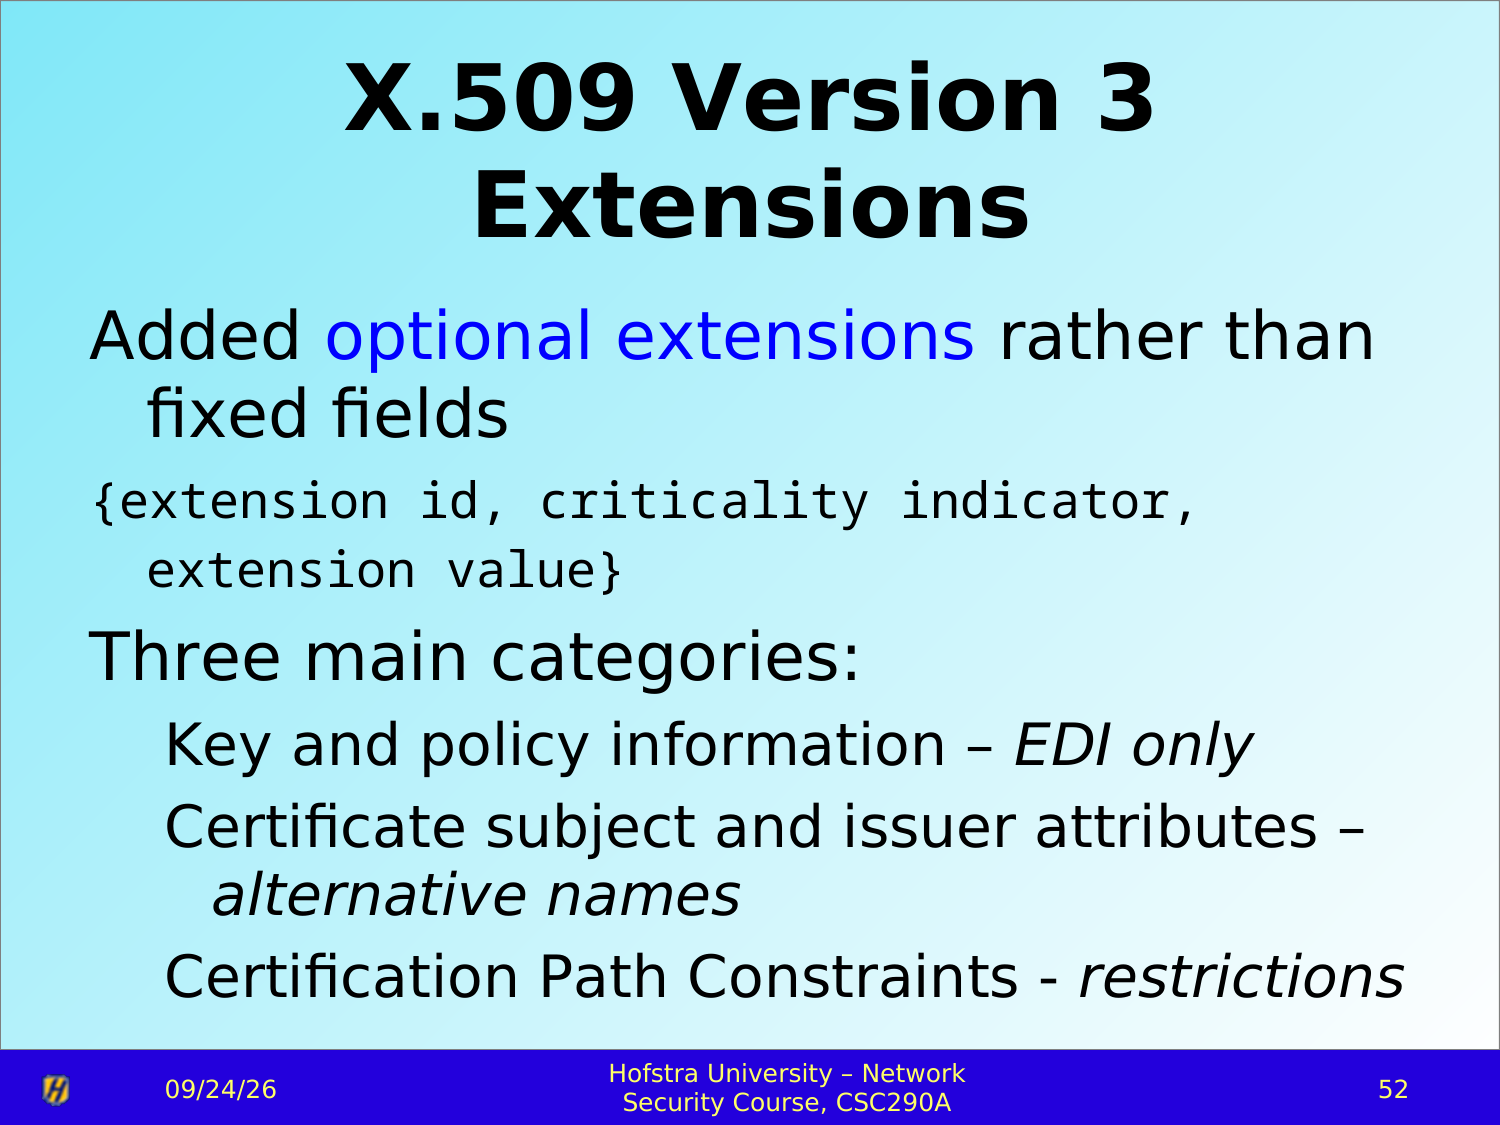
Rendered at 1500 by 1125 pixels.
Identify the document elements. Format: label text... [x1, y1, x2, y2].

title X.509 Version 3 Extensions [112, 37, 1391, 267]
list Added optional extensions rather than fixed fields {extension id, criticality indicator, extension value} Three main categories: Key and policy information – EDI only Certificate subject and issuer attributes – alternative names Certification Path Constraints - restrictions [75, 289, 1426, 1051]
picture [37, 1072, 76, 1110]
